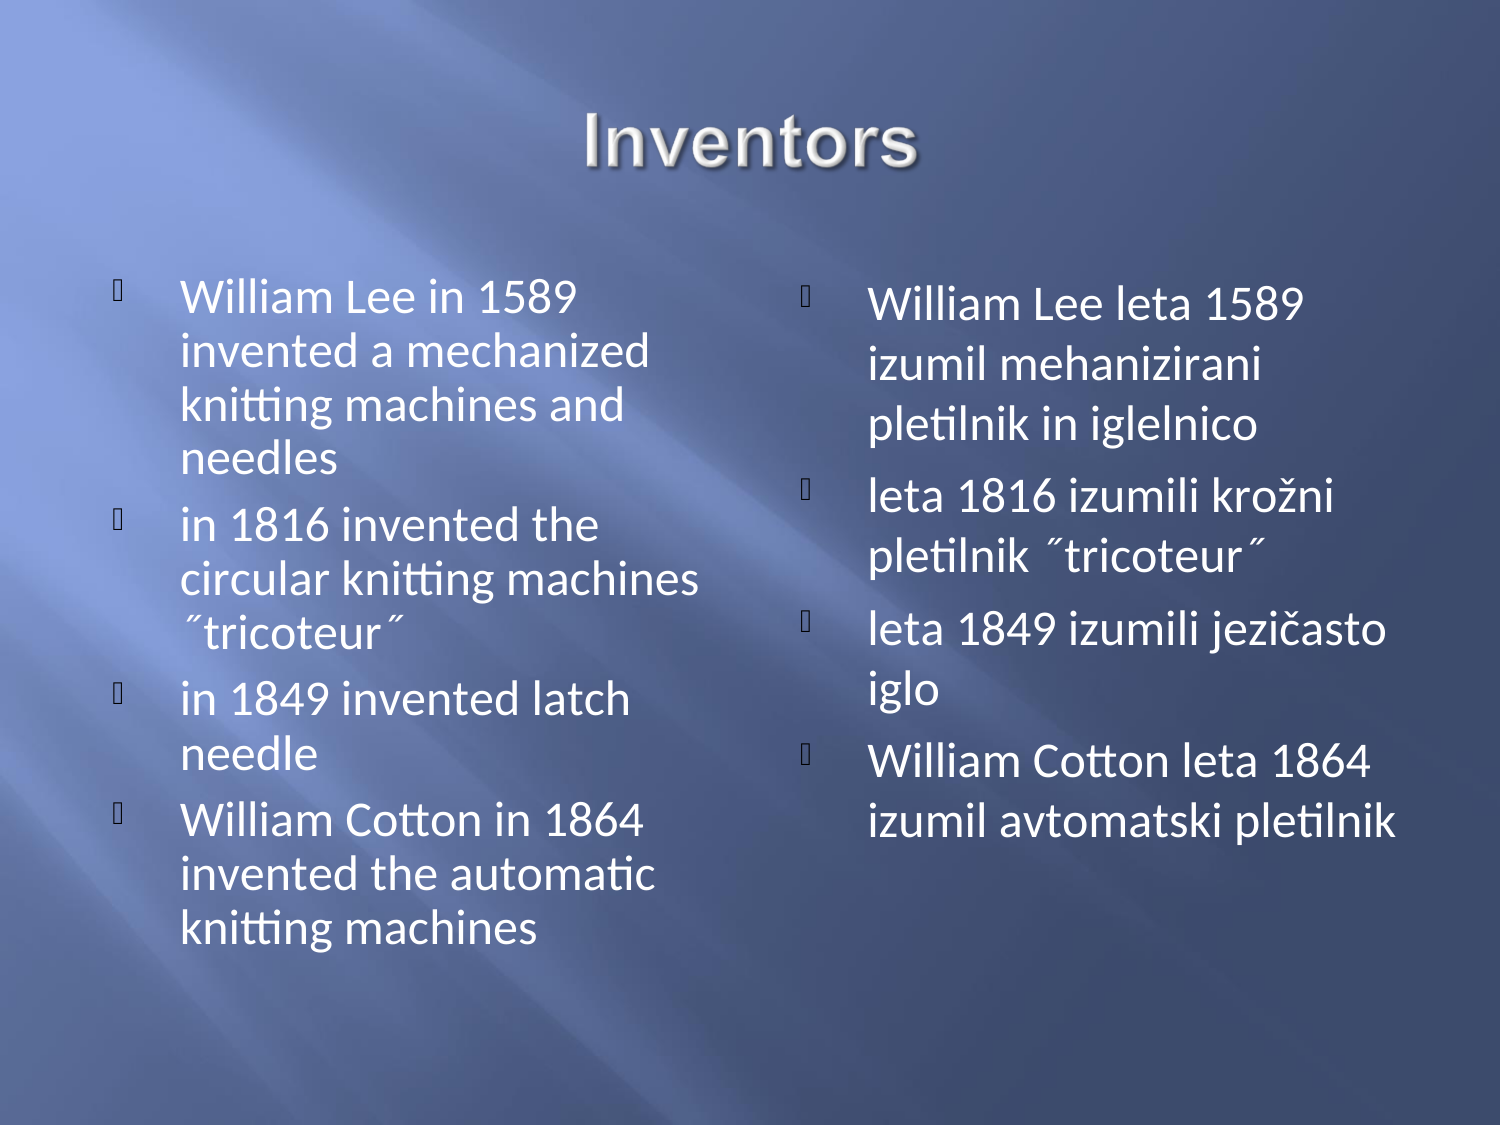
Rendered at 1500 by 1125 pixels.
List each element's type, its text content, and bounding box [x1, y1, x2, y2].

picture [0, 0, 1500, 1125]
list William Lee leta 1589 izumil mehanizirani pletilnik in iglelnico leta 1816 izumili krožni pletilnik ˝tricoteur˝ leta 1849 izumili jezičasto iglo William Cotton leta 1864 izumil avtomatski pletilnik [762, 262, 1426, 1125]
text_box [75, 45, 1426, 240]
list William Lee in 1589 invented a mechanized knitting machines and needles in 1816 invented the circular knitting machines ˝tricoteur˝ in 1849 invented latch needle William Cotton in 1864 invented the automatic knitting machines [75, 262, 738, 1006]
